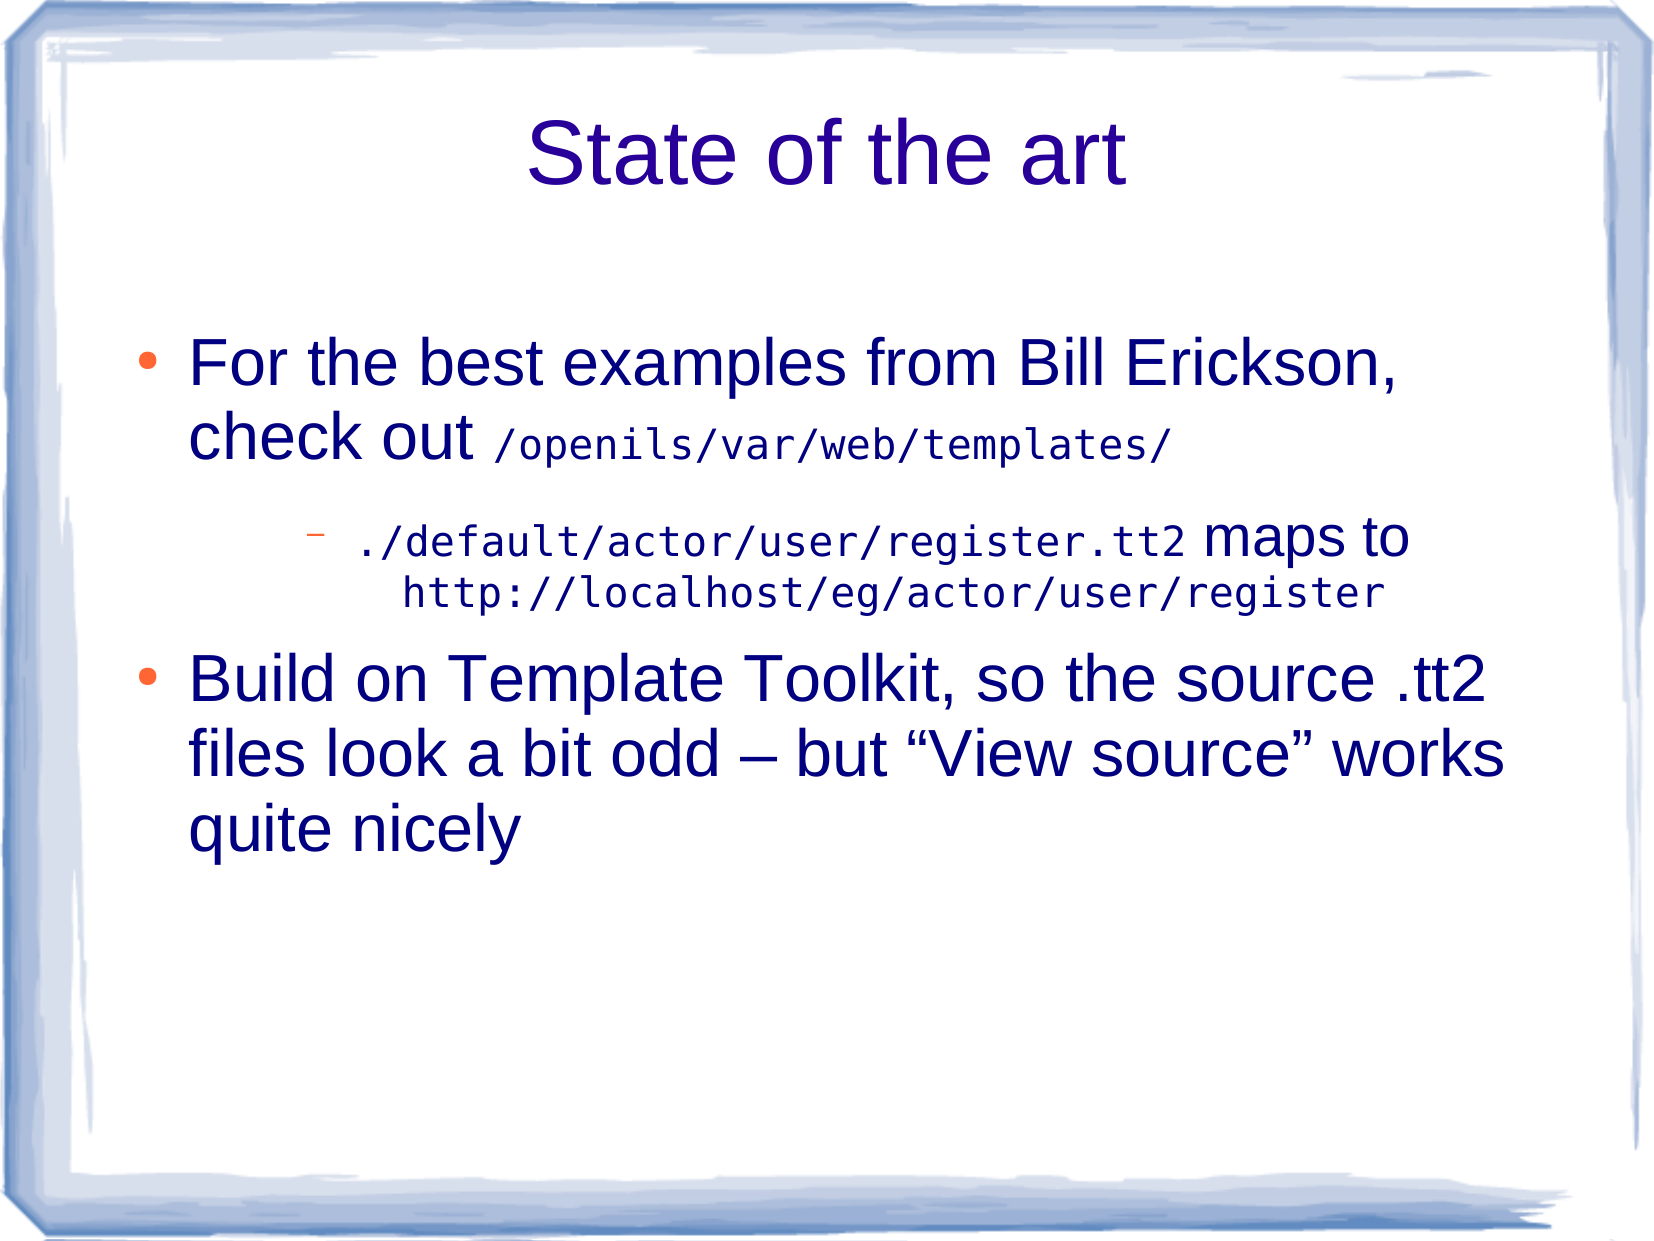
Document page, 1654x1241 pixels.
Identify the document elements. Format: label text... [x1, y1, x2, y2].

title State of the art [82, 56, 1571, 250]
picture [0, 0, 1654, 1241]
list For the best examples from Bill Erickson, check out /openils/var/web/templates/ ./default/actor/user/register.tt2 maps to http://localhost/eg/actor/user/register Build on Template Toolkit, so the source .tt2 files look a bit odd – but “View source” works quite nicely [118, 324, 1571, 1129]
